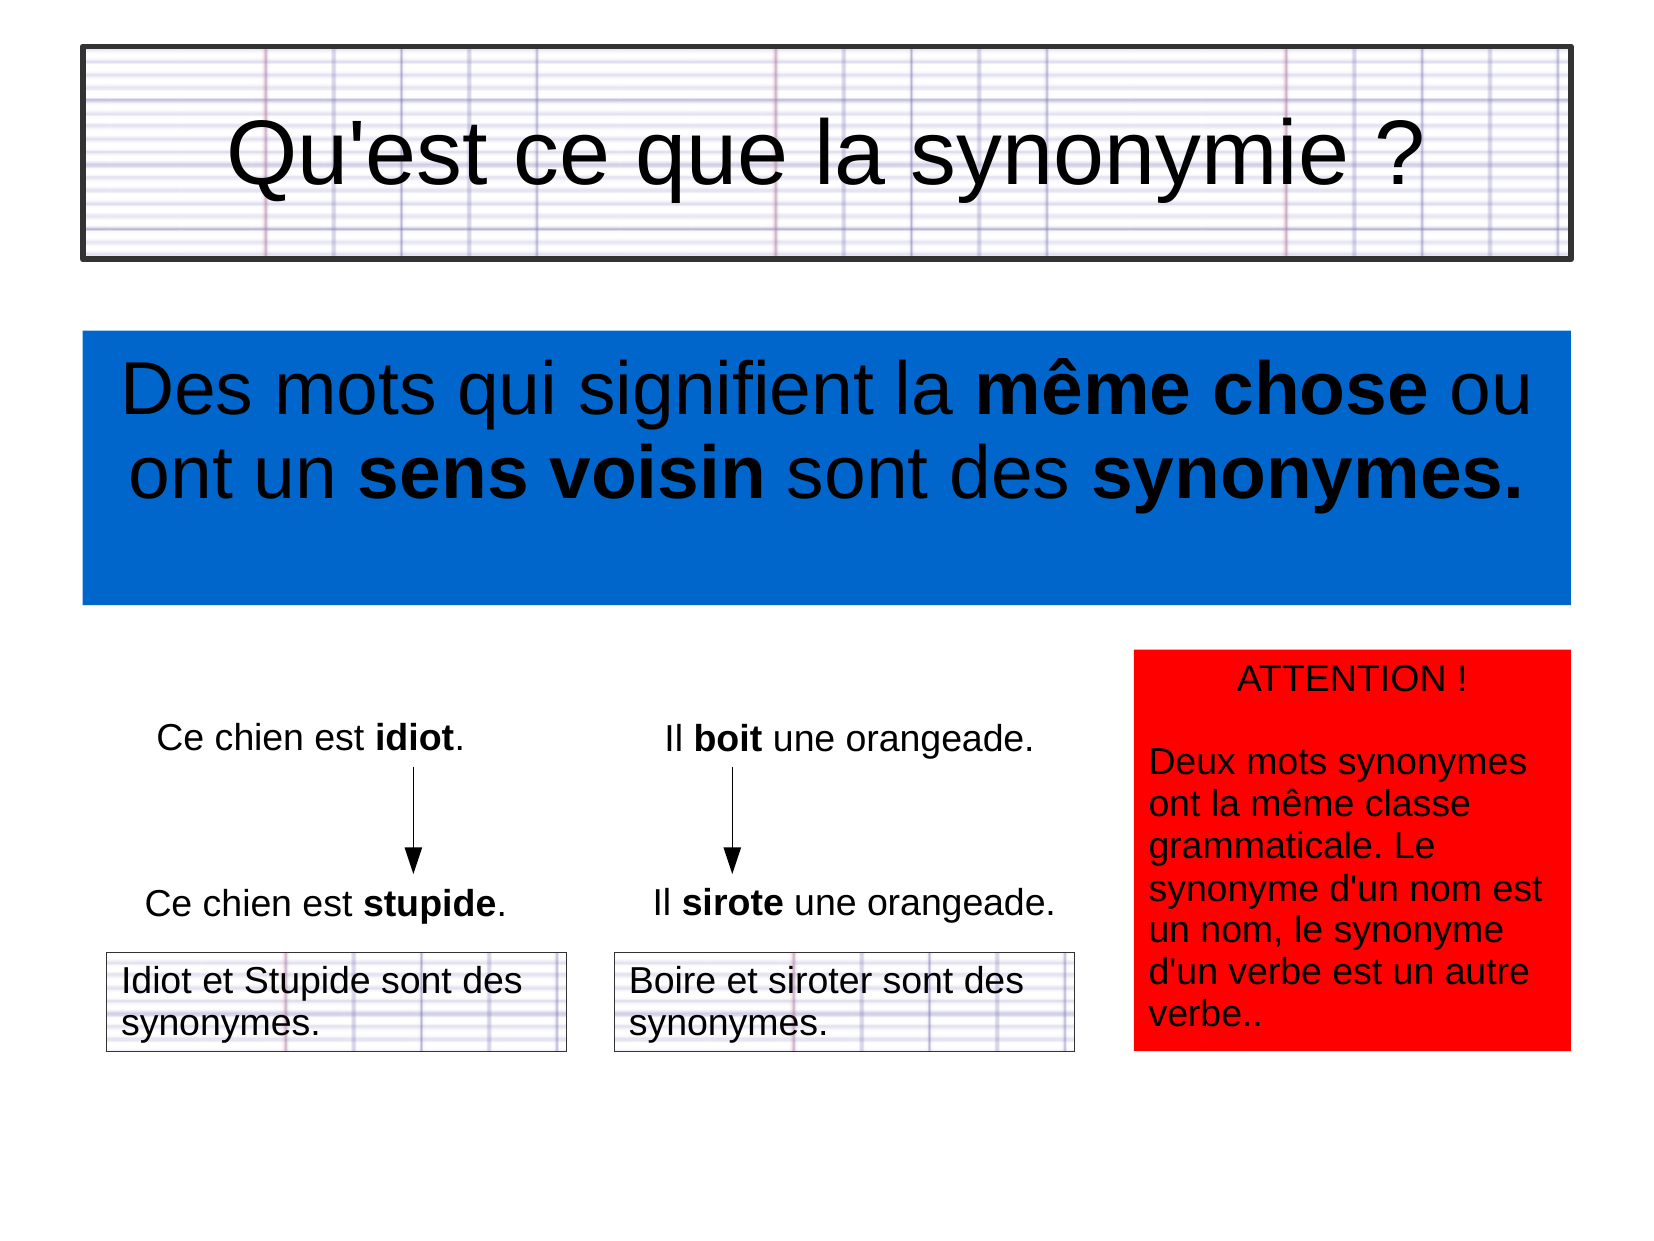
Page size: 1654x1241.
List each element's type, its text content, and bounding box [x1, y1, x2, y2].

text_box Il sirote une orangeade. [637, 874, 1087, 933]
text_box Boire et siroter sont des synonymes. [614, 952, 1075, 1052]
subtitle Des mots qui signifient la même chose ou ont un sens voisin sont des synonymes. [82, 330, 1571, 606]
text_box ATTENTION ! Deux mots synonymes ont la même classe grammaticale. Le synonyme d'un nom est un nom, le synonyme d'un verbe est un autre verbe.. [1133, 649, 1571, 1052]
title Qu'est ce que la synonymie ? [82, 46, 1571, 260]
text_box Ce chien est idiot. [141, 708, 544, 767]
text_box Ce chien est stupide. [129, 875, 532, 934]
text_box Il boit une orangeade. [649, 709, 1052, 768]
text_box Idiot et Stupide sont des synonymes. [106, 952, 567, 1052]
